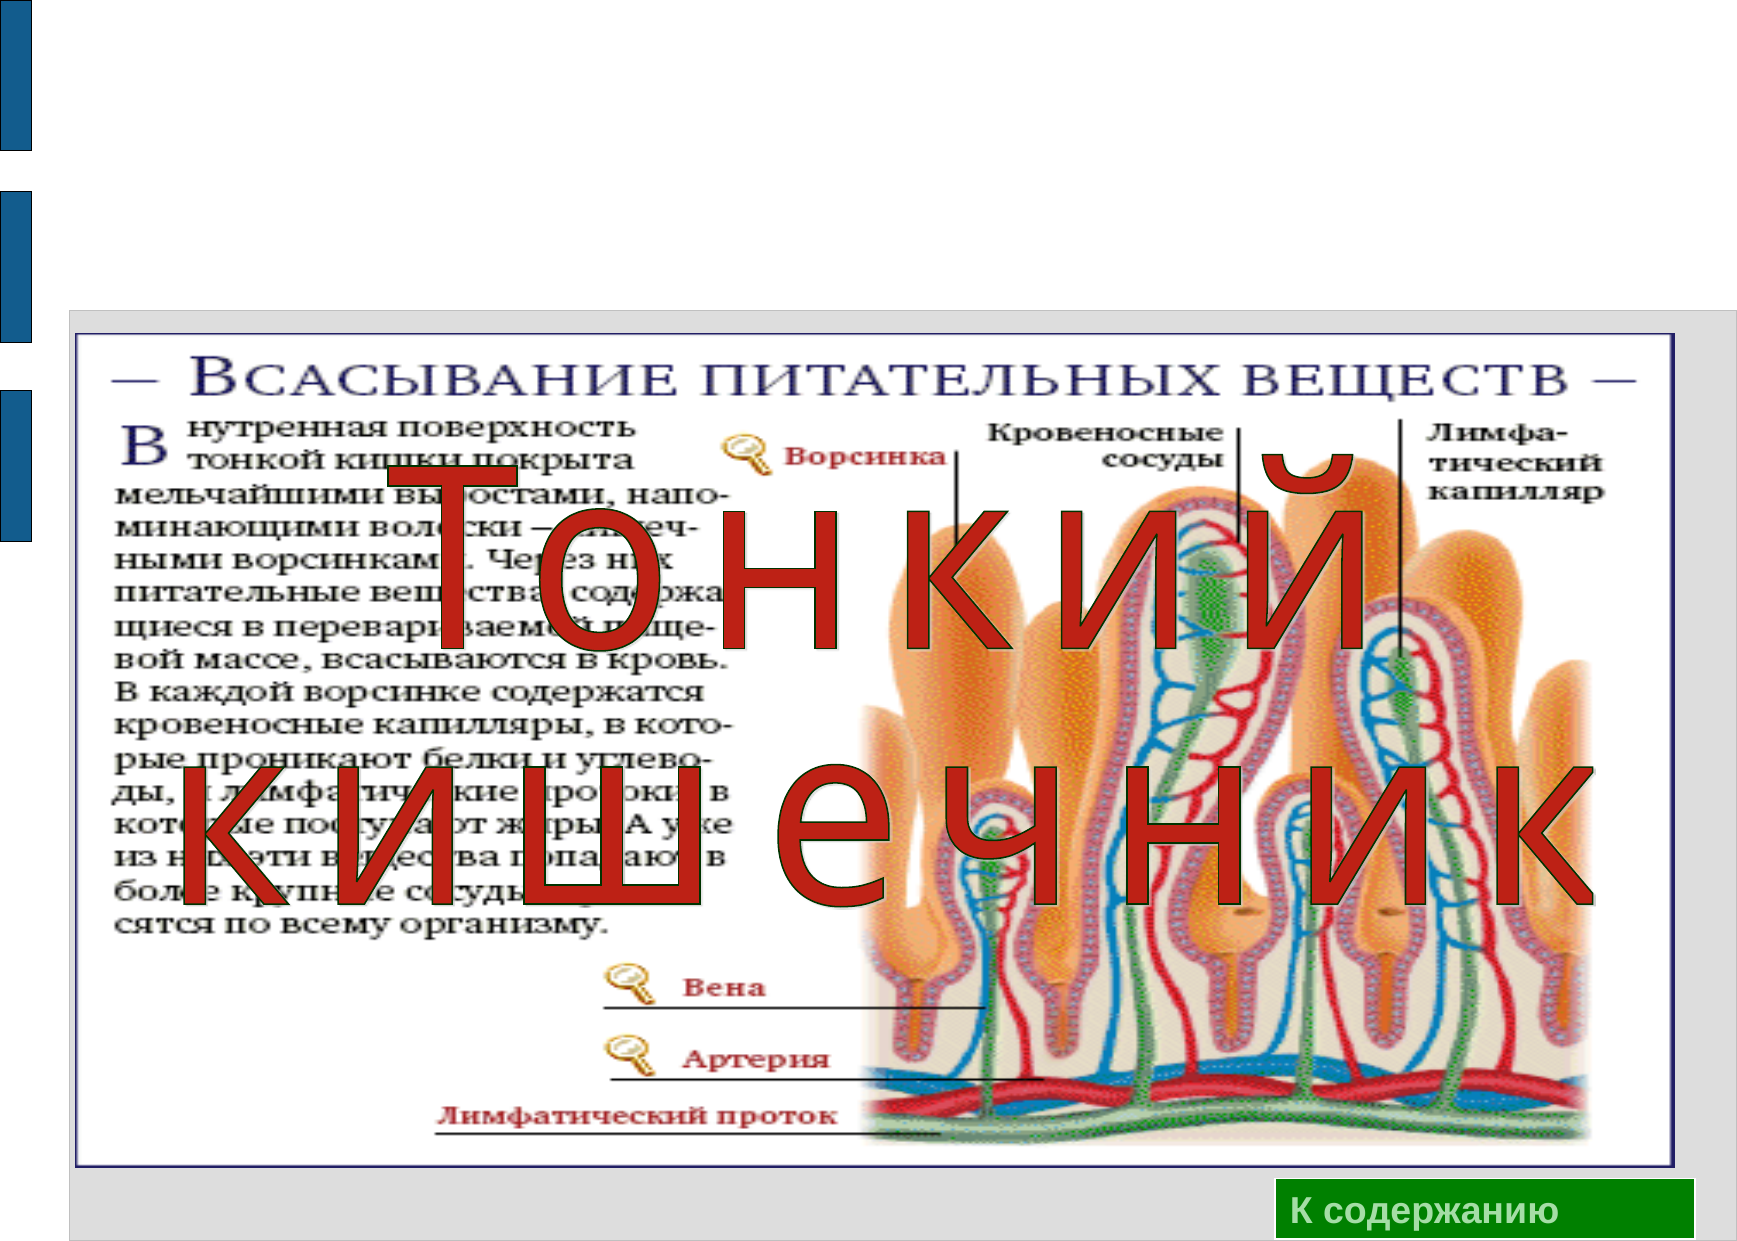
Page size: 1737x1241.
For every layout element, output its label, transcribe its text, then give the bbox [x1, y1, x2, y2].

text_box Тонкий кишечник [946, 767, 1057, 905]
text_box К содержанию [1275, 1178, 1696, 1240]
text_box Тонкий кишечник [1126, 767, 1240, 905]
text_box Тонкий кишечник [1311, 767, 1426, 905]
text_box Тонкий кишечник [184, 767, 289, 905]
text_box Тонкий кишечник [1497, 767, 1593, 905]
text_box Тонкий кишечник [907, 511, 1013, 649]
text_box Тонкий кишечник [387, 465, 518, 649]
text_box Тонкий кишечник [1262, 454, 1353, 494]
picture [75, 333, 1675, 1168]
text_box Тонкий кишечник [523, 767, 700, 905]
text_box Тонкий кишечник [1247, 511, 1362, 649]
text_box Тонкий кишечник [338, 767, 453, 905]
text_box Тонкий кишечник [1061, 511, 1176, 649]
text_box Тонкий кишечник [723, 511, 837, 649]
text_box Тонкий кишечник [539, 508, 660, 651]
text_box Тонкий кишечник [778, 764, 889, 907]
